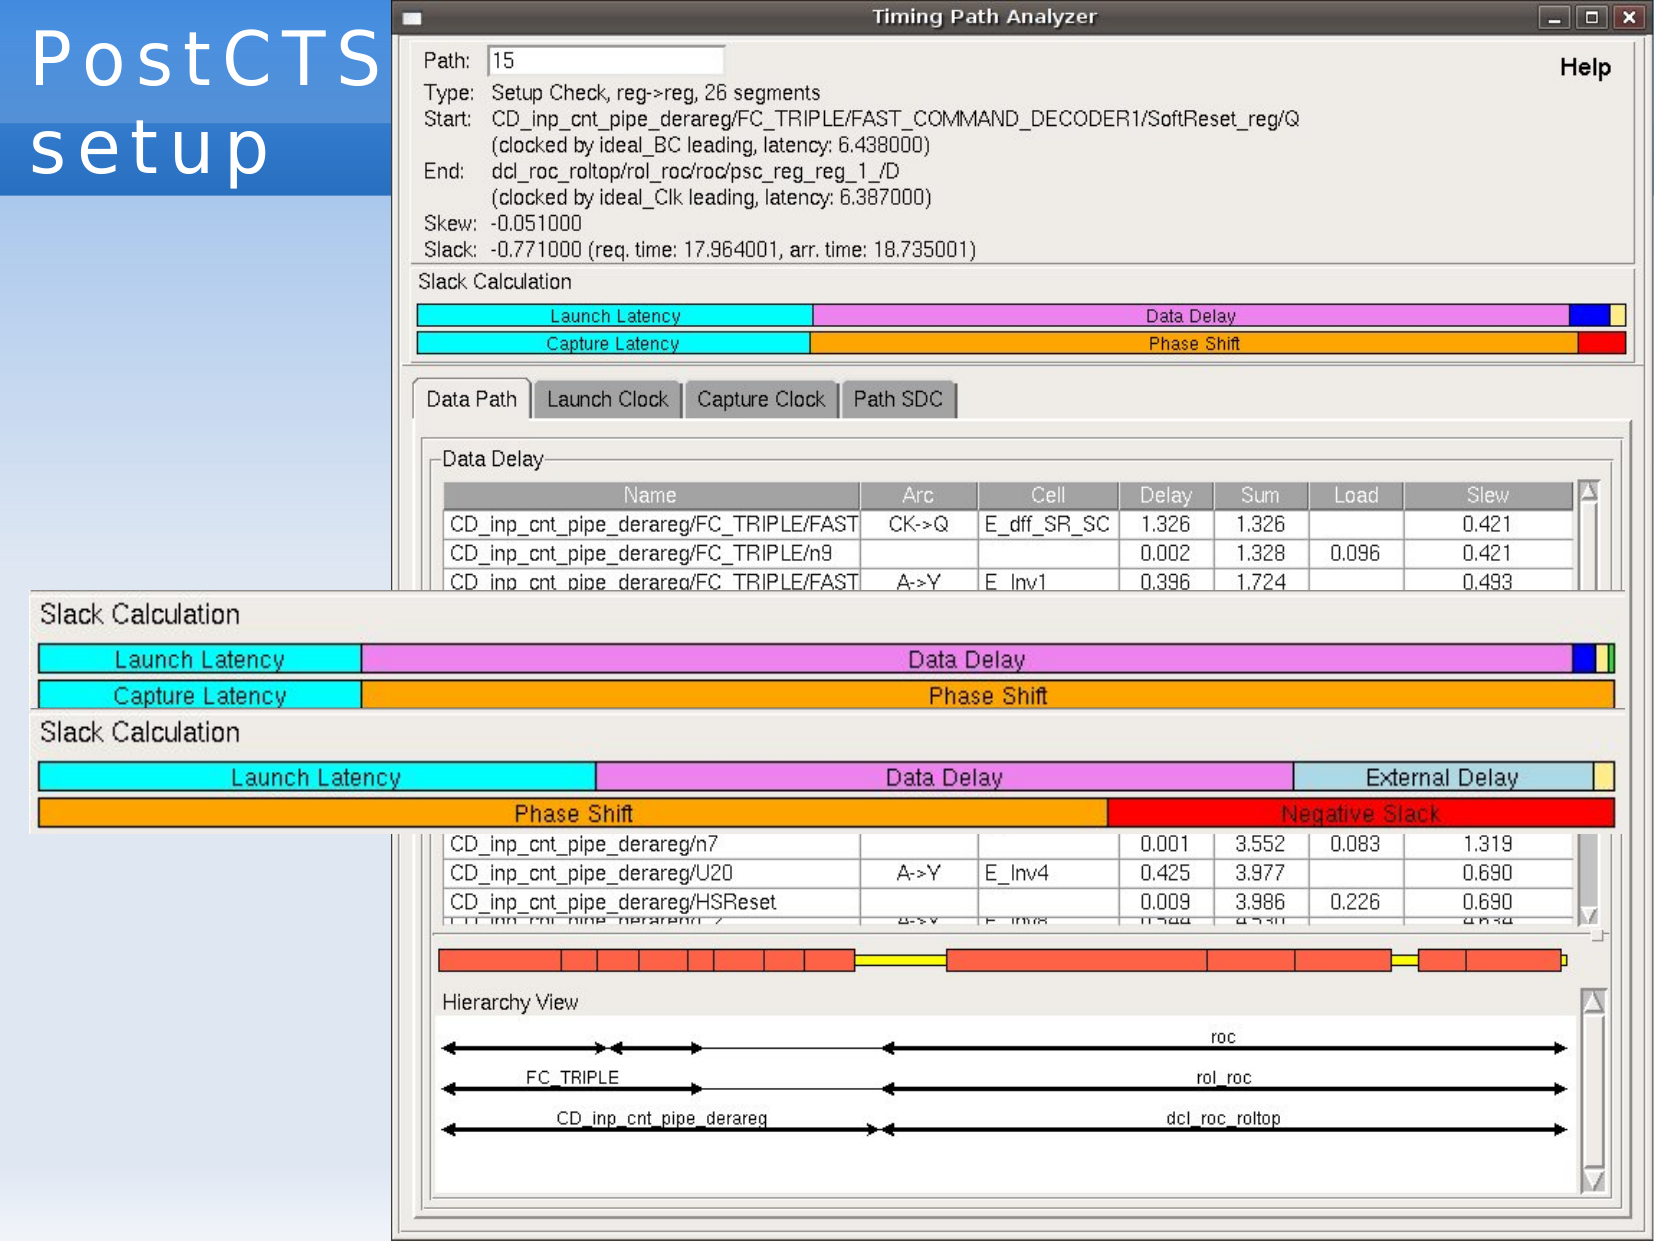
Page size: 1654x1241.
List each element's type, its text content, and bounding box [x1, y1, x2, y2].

title PostCTS setup [29, 16, 391, 191]
picture [0, 0, 1654, 1241]
